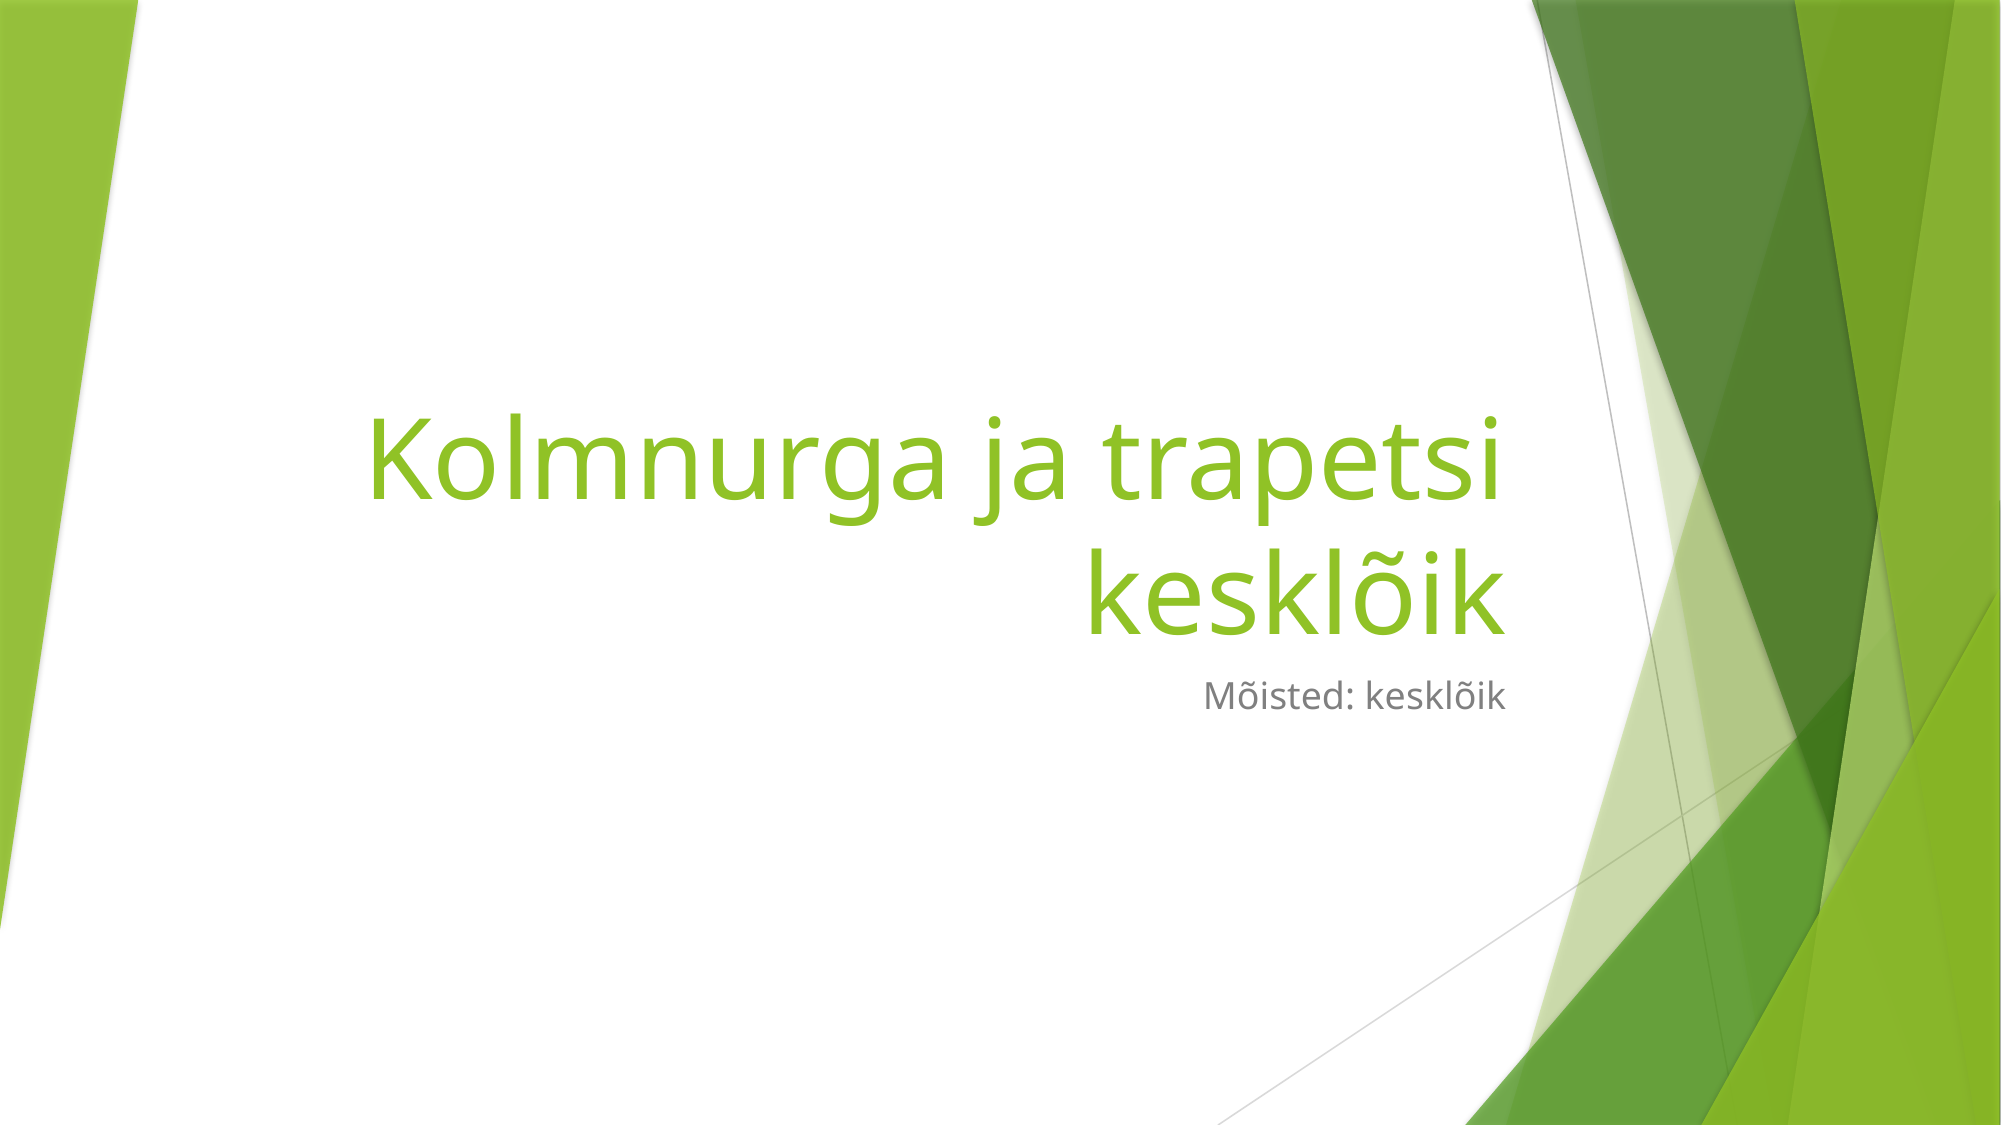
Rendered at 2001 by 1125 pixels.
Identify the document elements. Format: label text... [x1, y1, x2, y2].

subtitle Mõisted: kesklõik [247, 664, 1522, 845]
title Kolmnurga ja trapetsi kesklõik [247, 394, 1522, 664]
